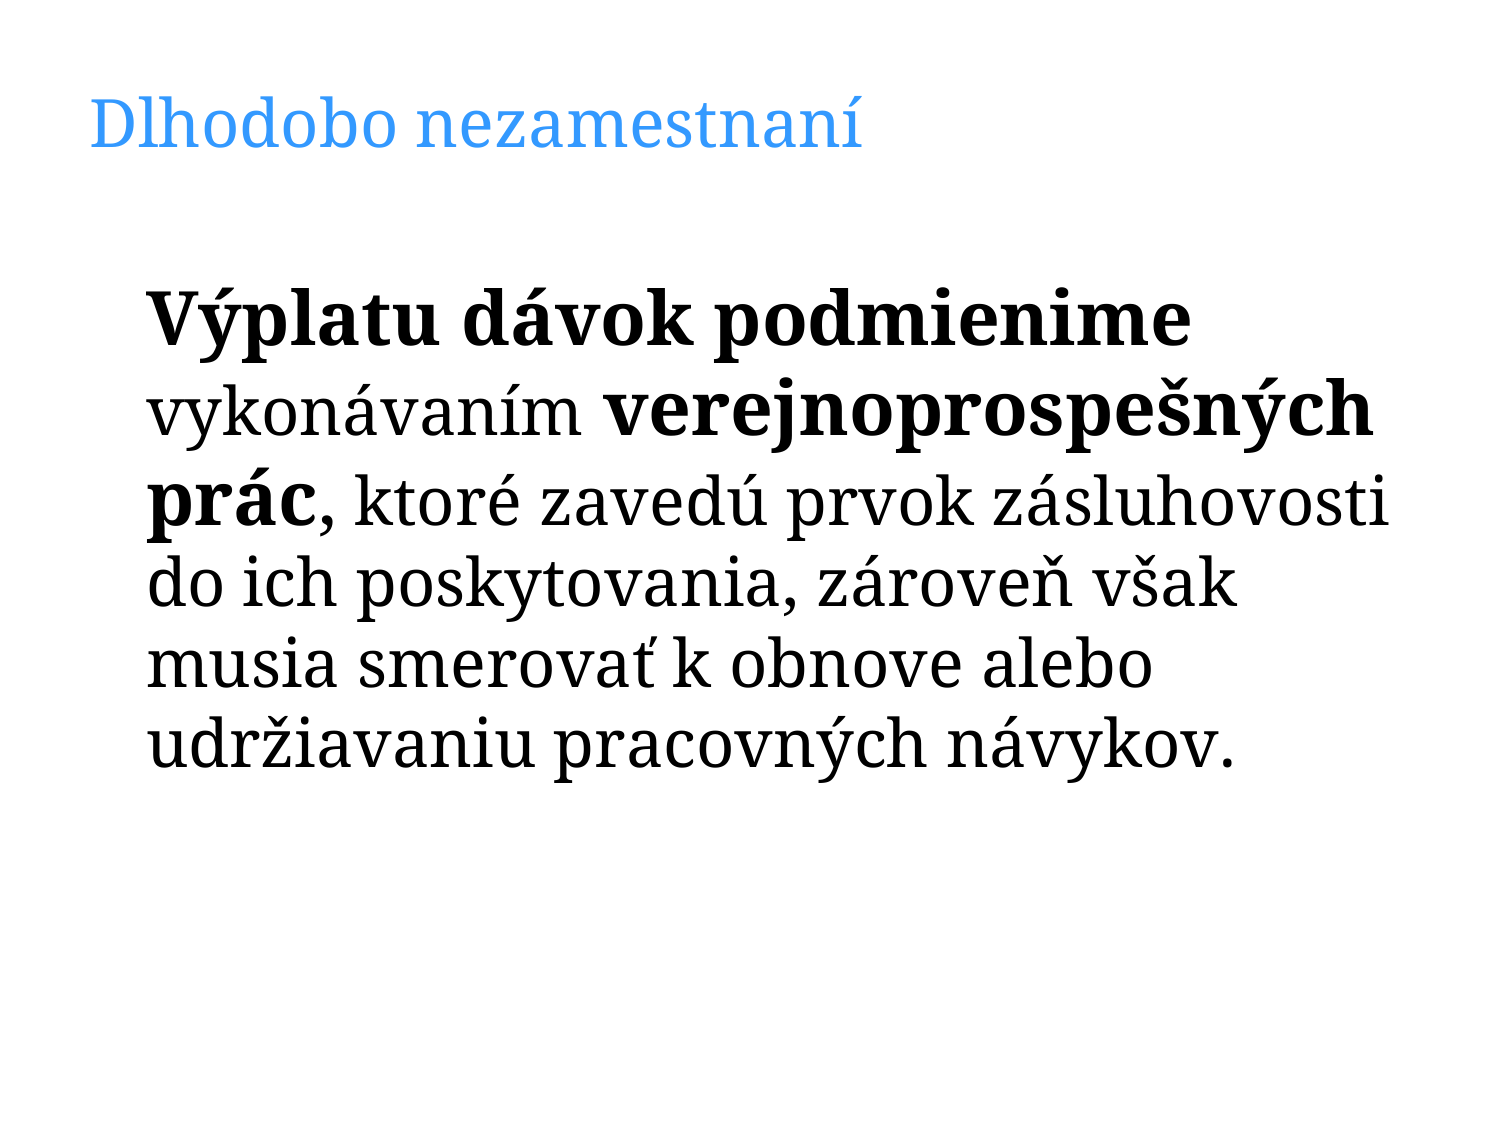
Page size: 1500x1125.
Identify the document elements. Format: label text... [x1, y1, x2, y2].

list Výplatu dávok podmienime vykonávaním verejnoprospešných prác, ktoré zavedú prvok zásluhovosti do ich poskytovania, zároveň však musia smerovať k obnove alebo udržiavaniu pracovných návykov. [75, 262, 1426, 1006]
title Dlhodobo nezamestnaní [75, 45, 1426, 197]
